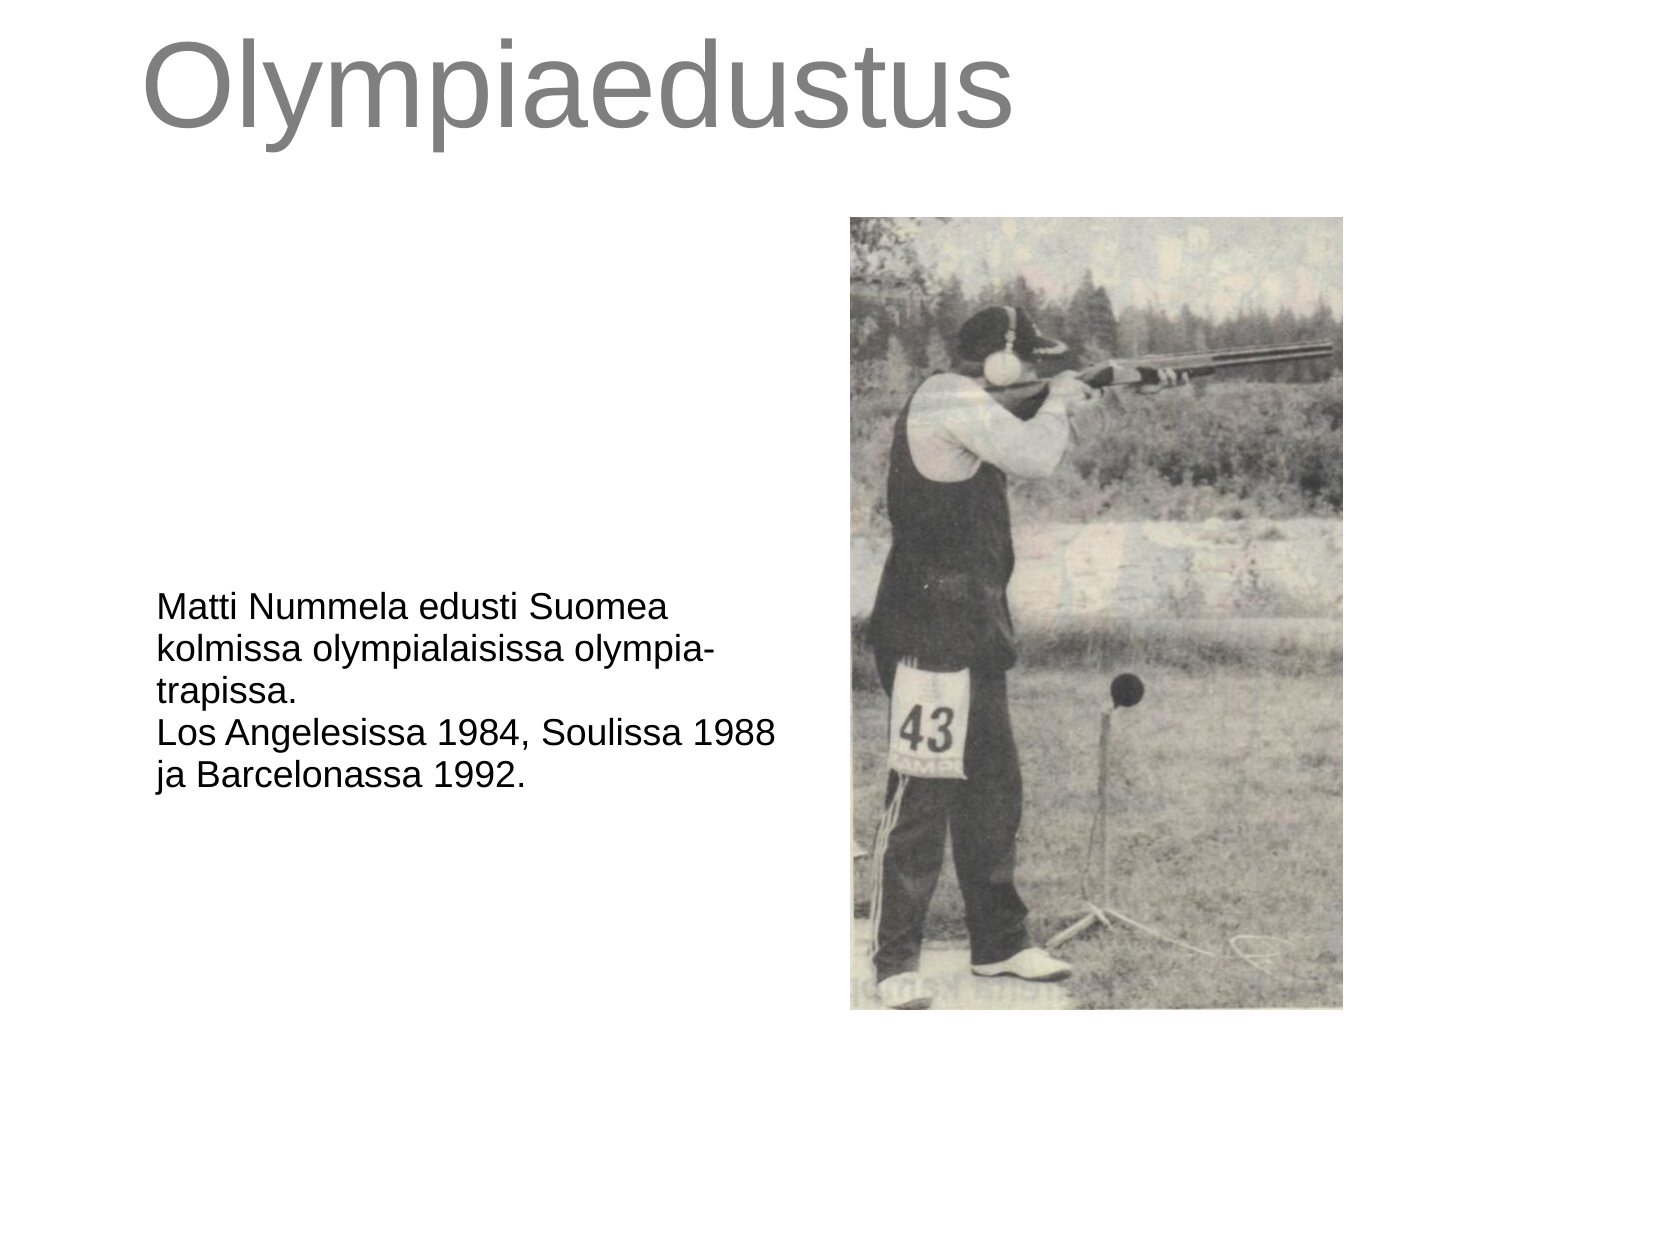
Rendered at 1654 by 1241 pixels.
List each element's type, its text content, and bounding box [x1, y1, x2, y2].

picture [850, 217, 1343, 1010]
text_box Matti Nummela edusti Suomea kolmissa olympialaisissa olympia-trapissa. Los Angelesissa 1984, Soulissa 1988 ja Barcelonassa 1992. [141, 578, 815, 804]
title Olympiaedustus [82, 5, 1075, 166]
